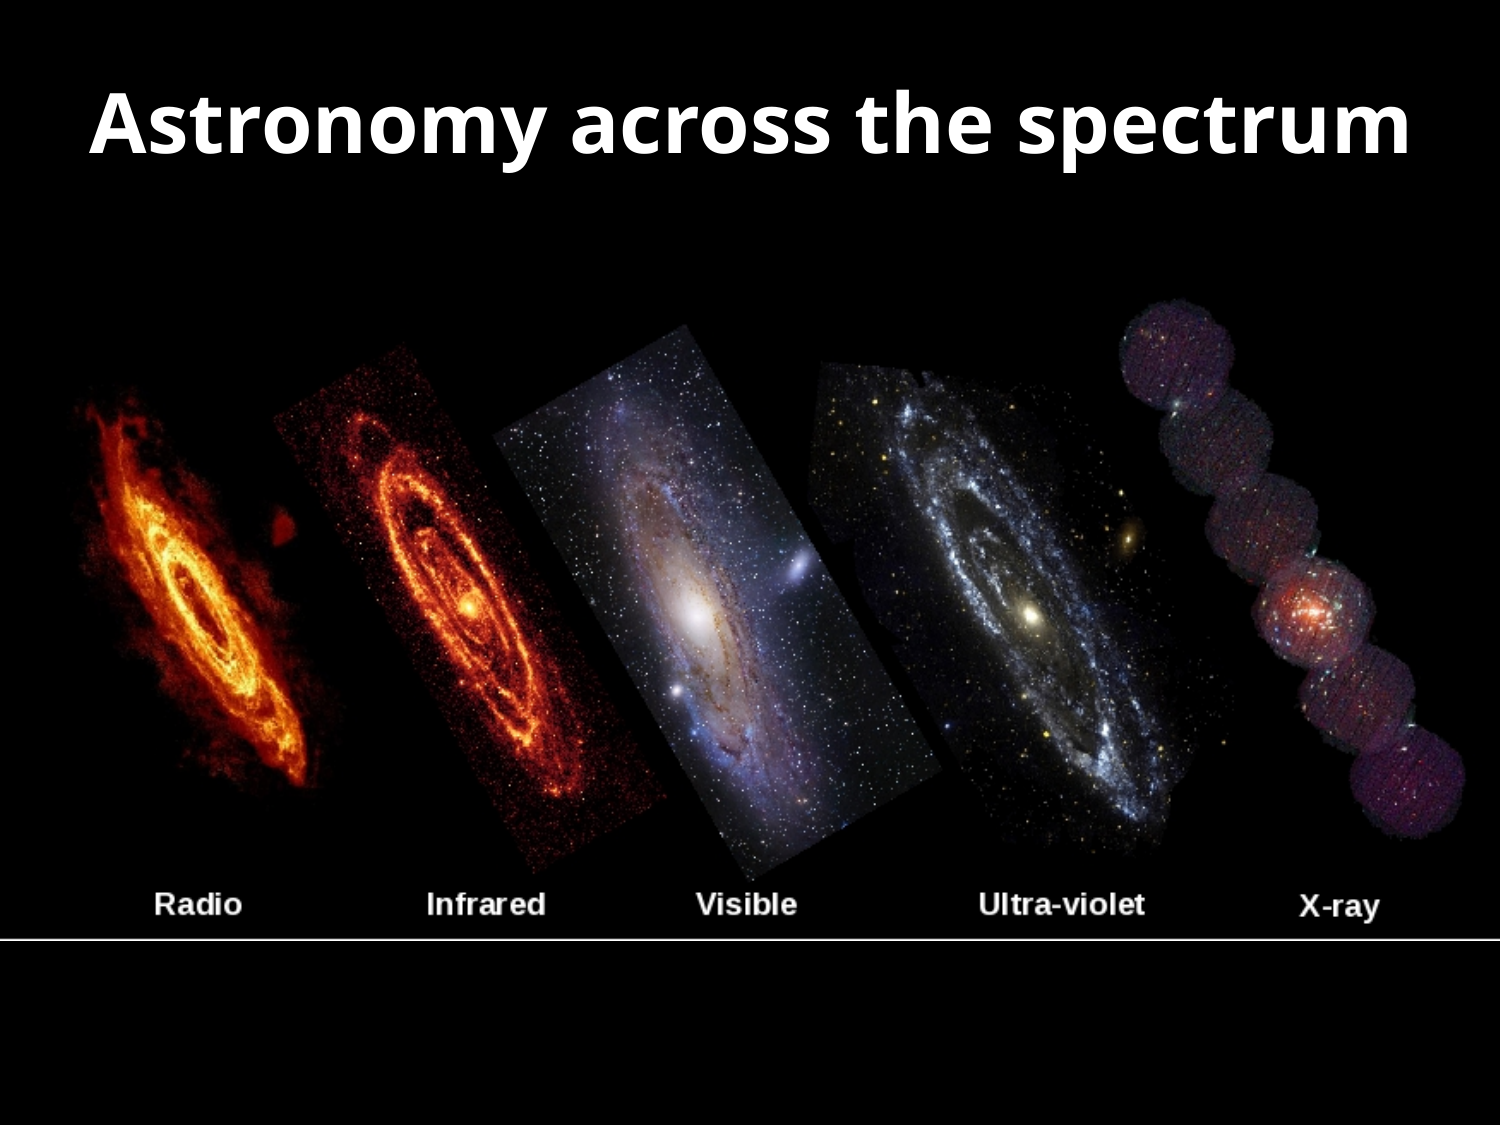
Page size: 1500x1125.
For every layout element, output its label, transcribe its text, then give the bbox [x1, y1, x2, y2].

title Astronomy across the spectrum [33, 27, 1471, 215]
text_box [0, 0, 1500, 239]
picture [0, 239, 1500, 941]
text_box [0, 941, 1500, 1125]
